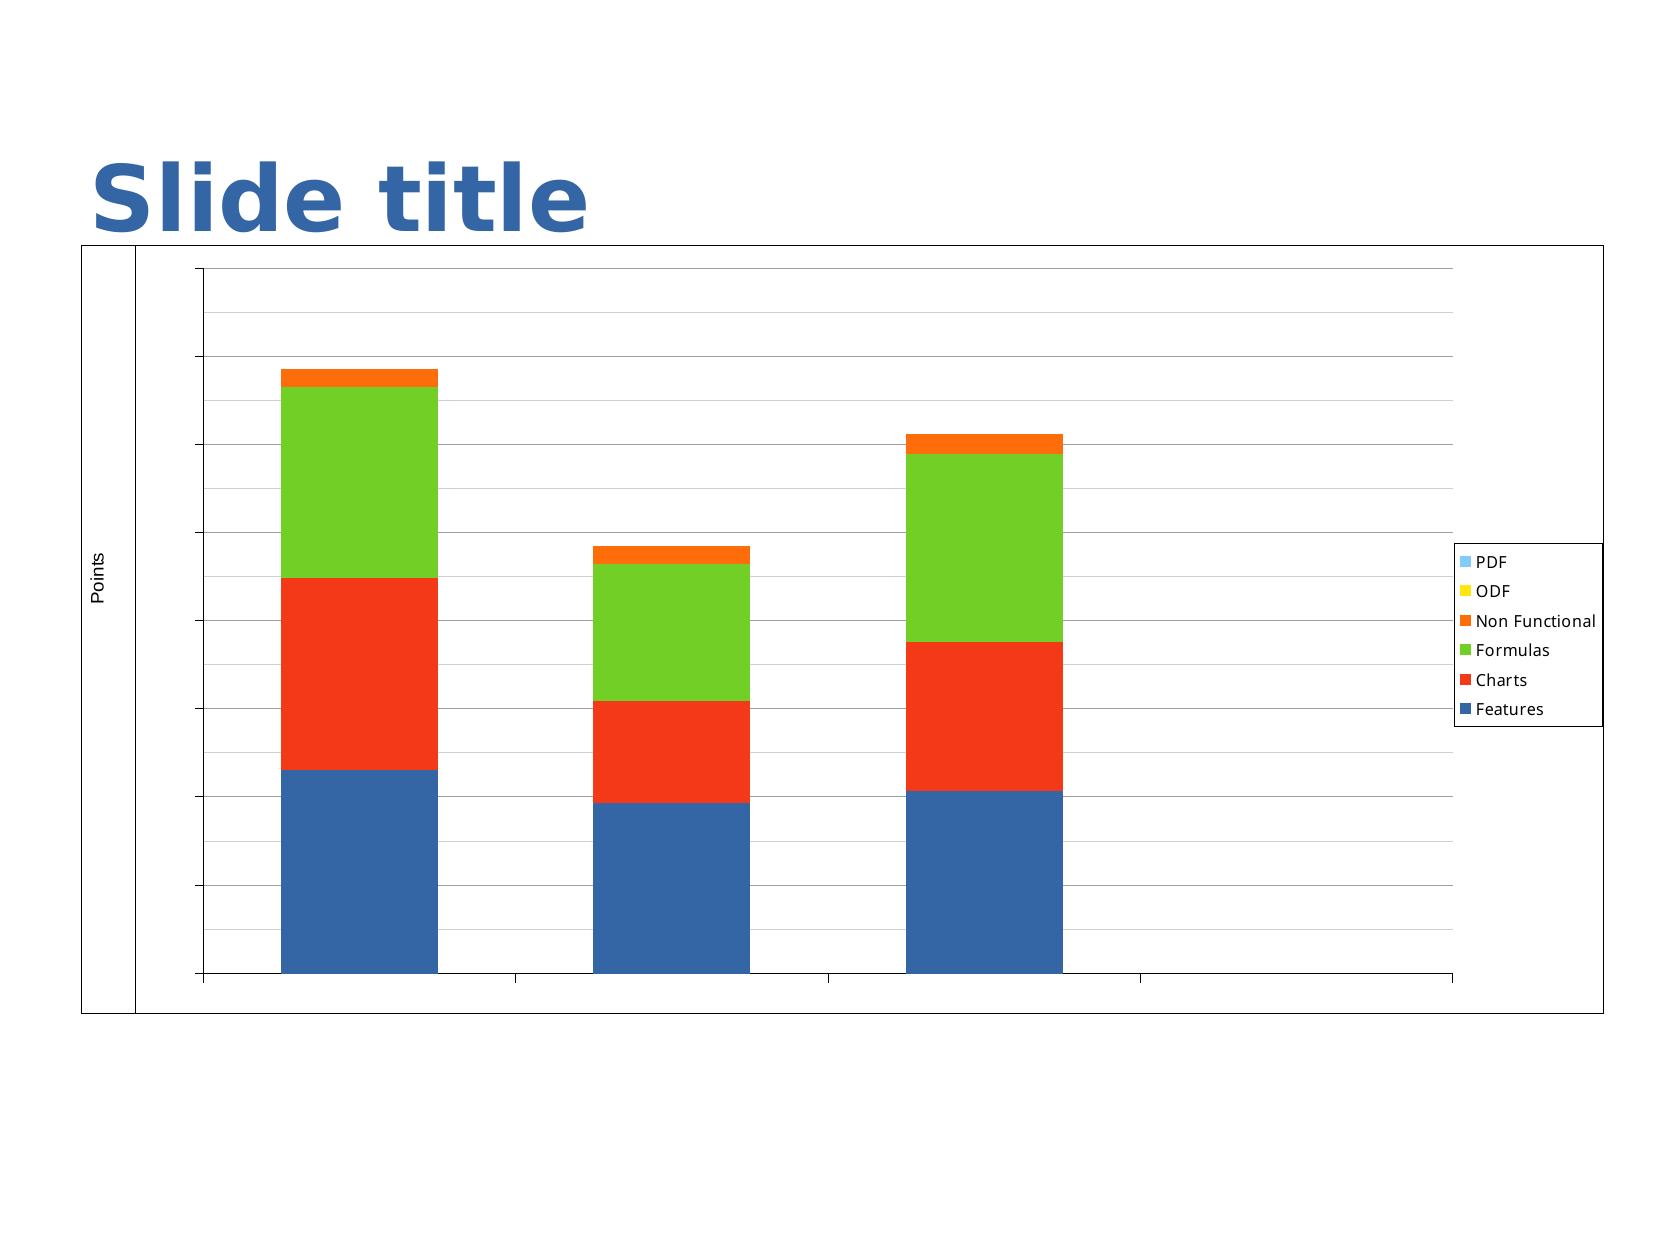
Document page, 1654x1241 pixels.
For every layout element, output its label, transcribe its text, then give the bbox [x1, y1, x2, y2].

chart [81, 245, 1604, 1014]
text_box Slide title [75, 139, 1571, 261]
